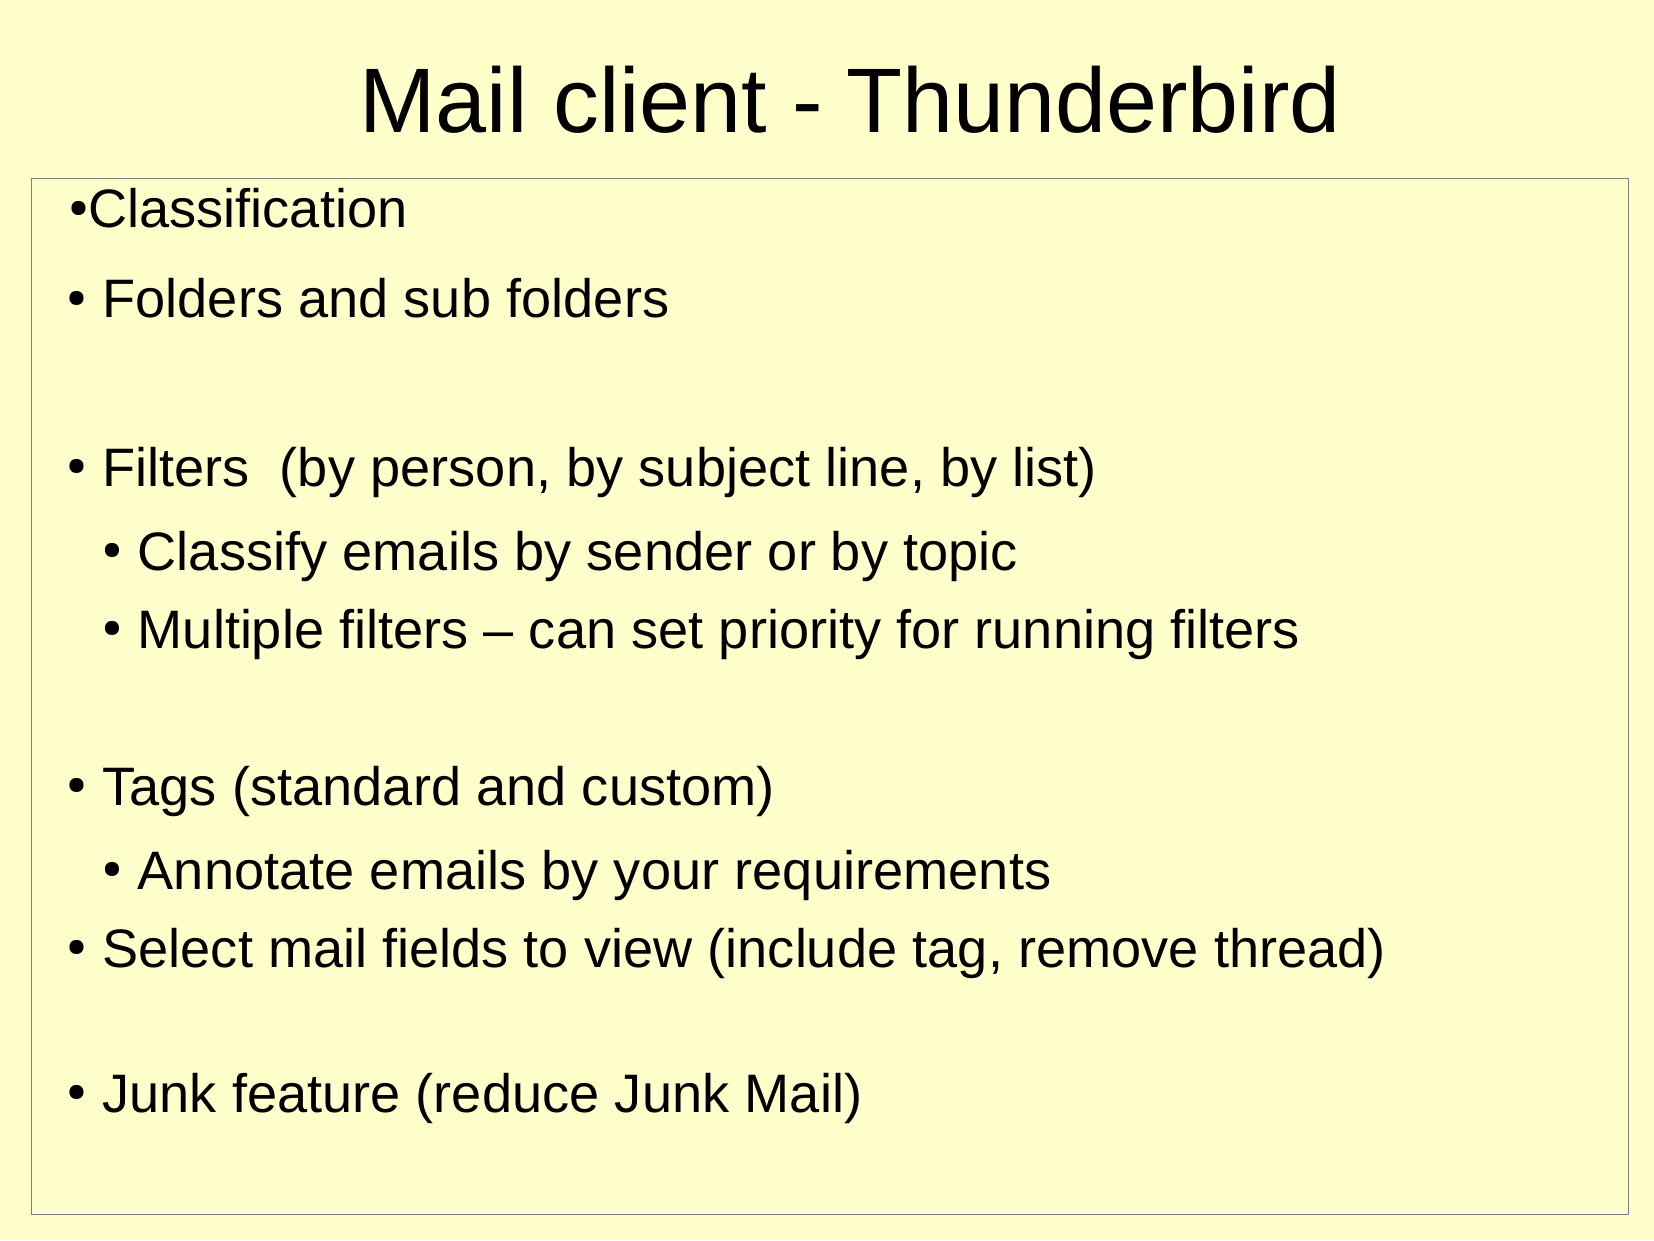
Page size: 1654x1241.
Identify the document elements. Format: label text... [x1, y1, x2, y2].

title Mail client - Thunderbird [88, 49, 1577, 154]
list Classification Folders and sub folders Filters (by person, by subject line, by list) Classify emails by sender or by topic Multiple filters – can set priority for running filters Tags (standard and custom) Annotate emails by your requirements Select mail fields to view (include tag, remove thread) Junk feature (reduce Junk Mail) [31, 178, 1629, 1215]
